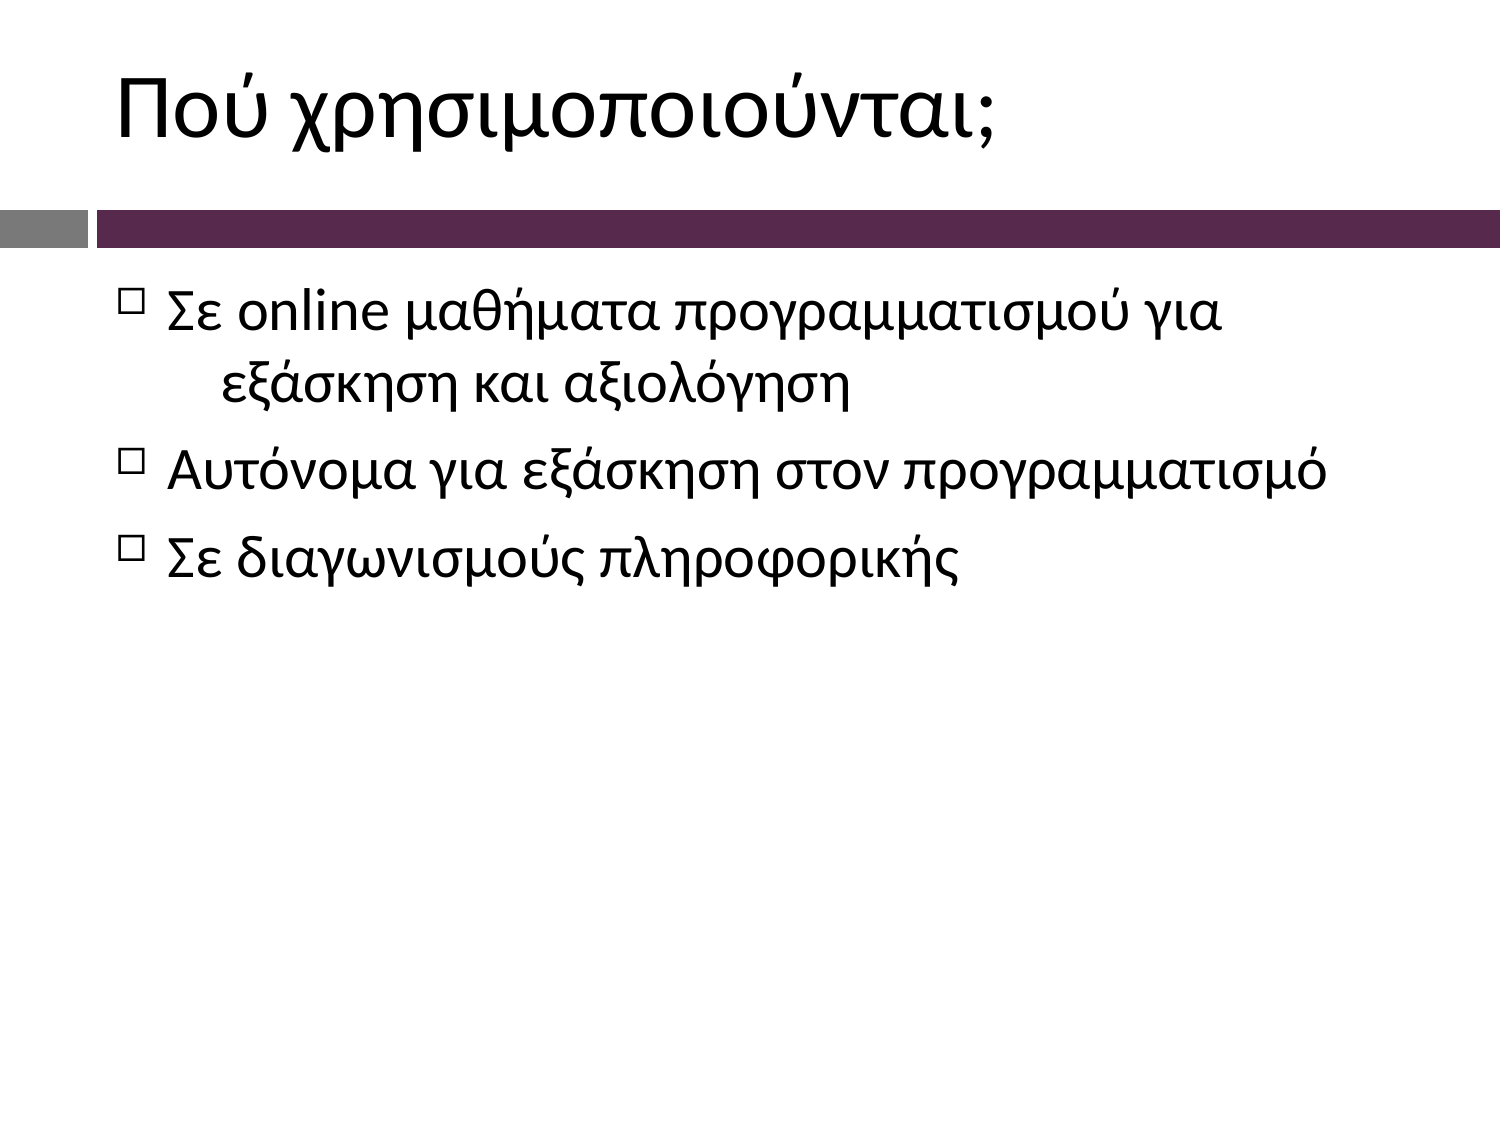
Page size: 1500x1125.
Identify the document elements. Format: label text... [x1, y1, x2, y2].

title Πού χρησιμοποιούνται; [100, 19, 1438, 182]
list Σε online μαθήματα προγραμματισμού για εξάσκηση και αξιολόγηση Αυτόνομα για εξάσκηση στον προγραμματισμό Σε διαγωνισμούς πληροφορικής [100, 262, 1438, 1000]
